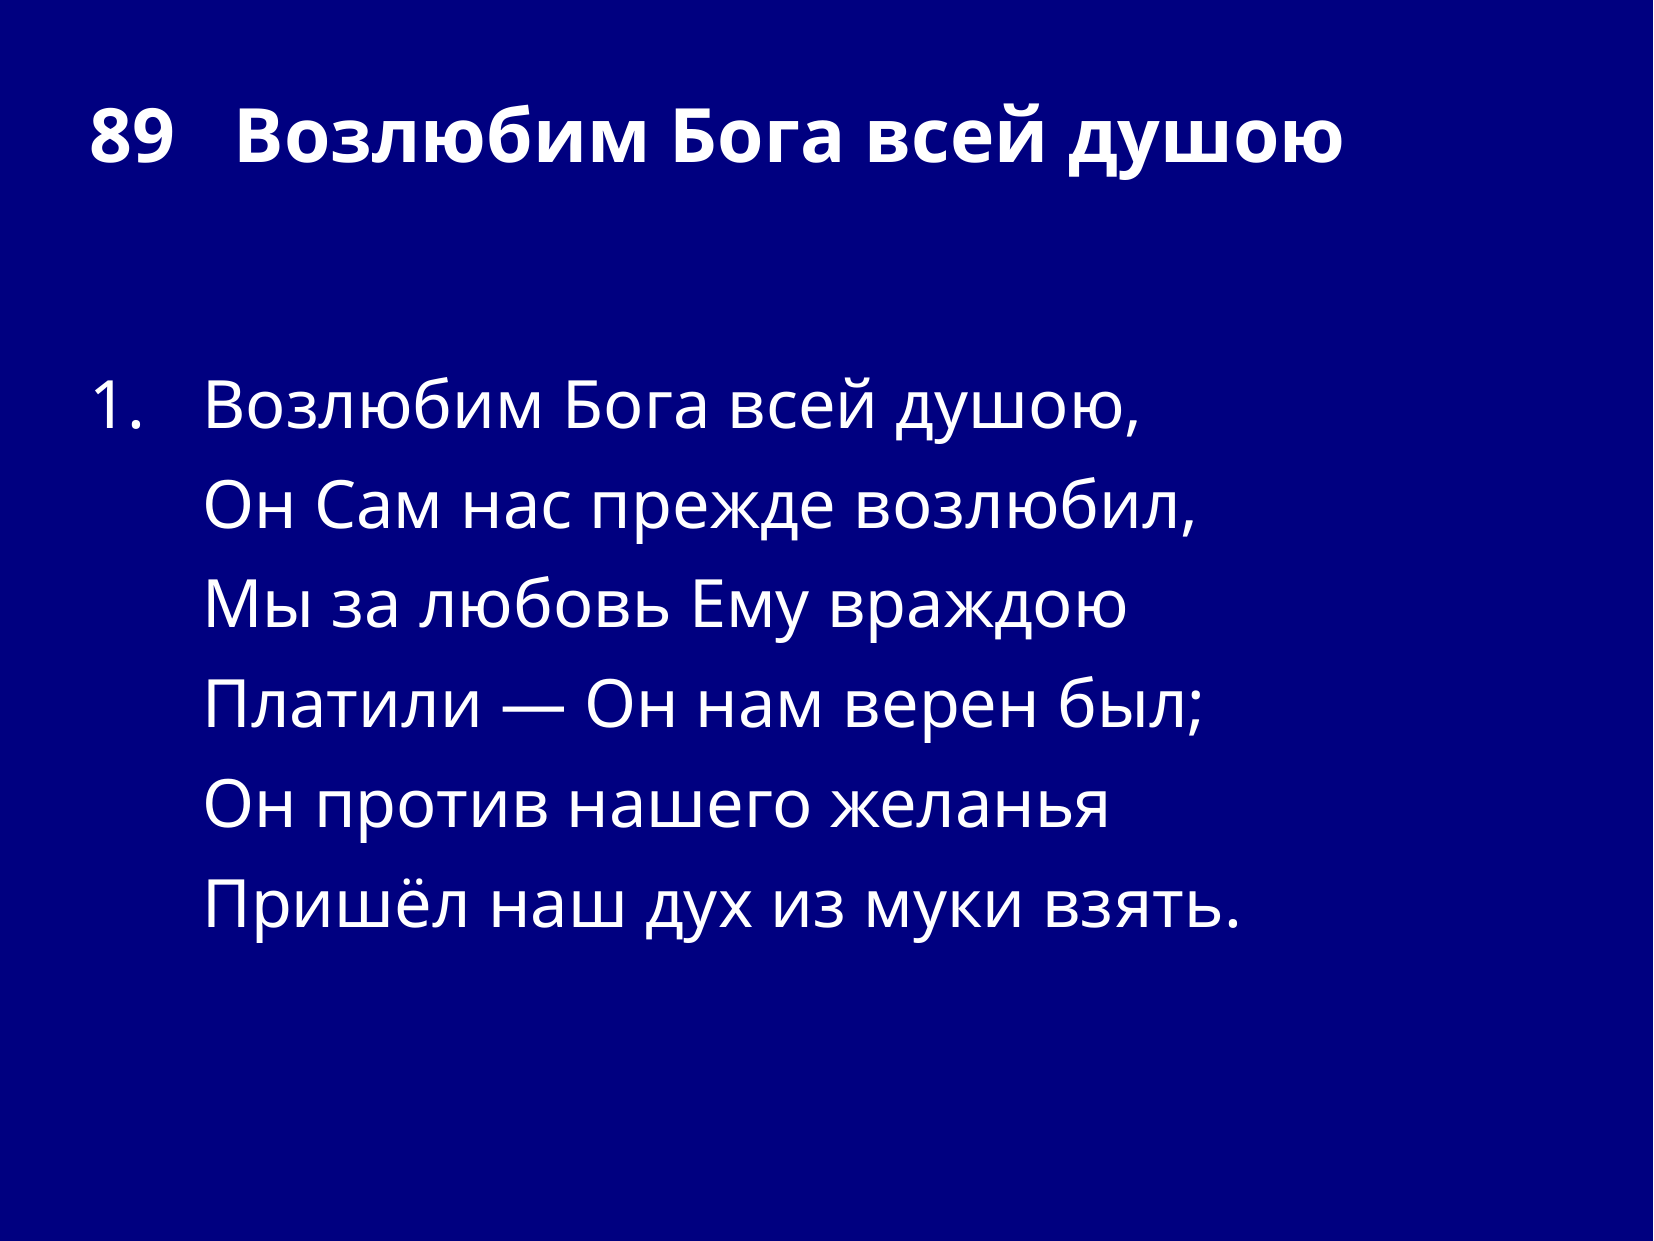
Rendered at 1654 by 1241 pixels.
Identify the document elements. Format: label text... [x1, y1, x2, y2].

text_box 89 Возлюбим Бога всей душою [75, 75, 1576, 188]
text_box 1. Возлюбим Бога всей душою, Он Сам нас прежде возлюбил, Мы за любовь Ему враждою Платили — Он нам верен был; Он против нашего желанья Пришёл наш дух из муки взять. [75, 188, 1576, 1163]
